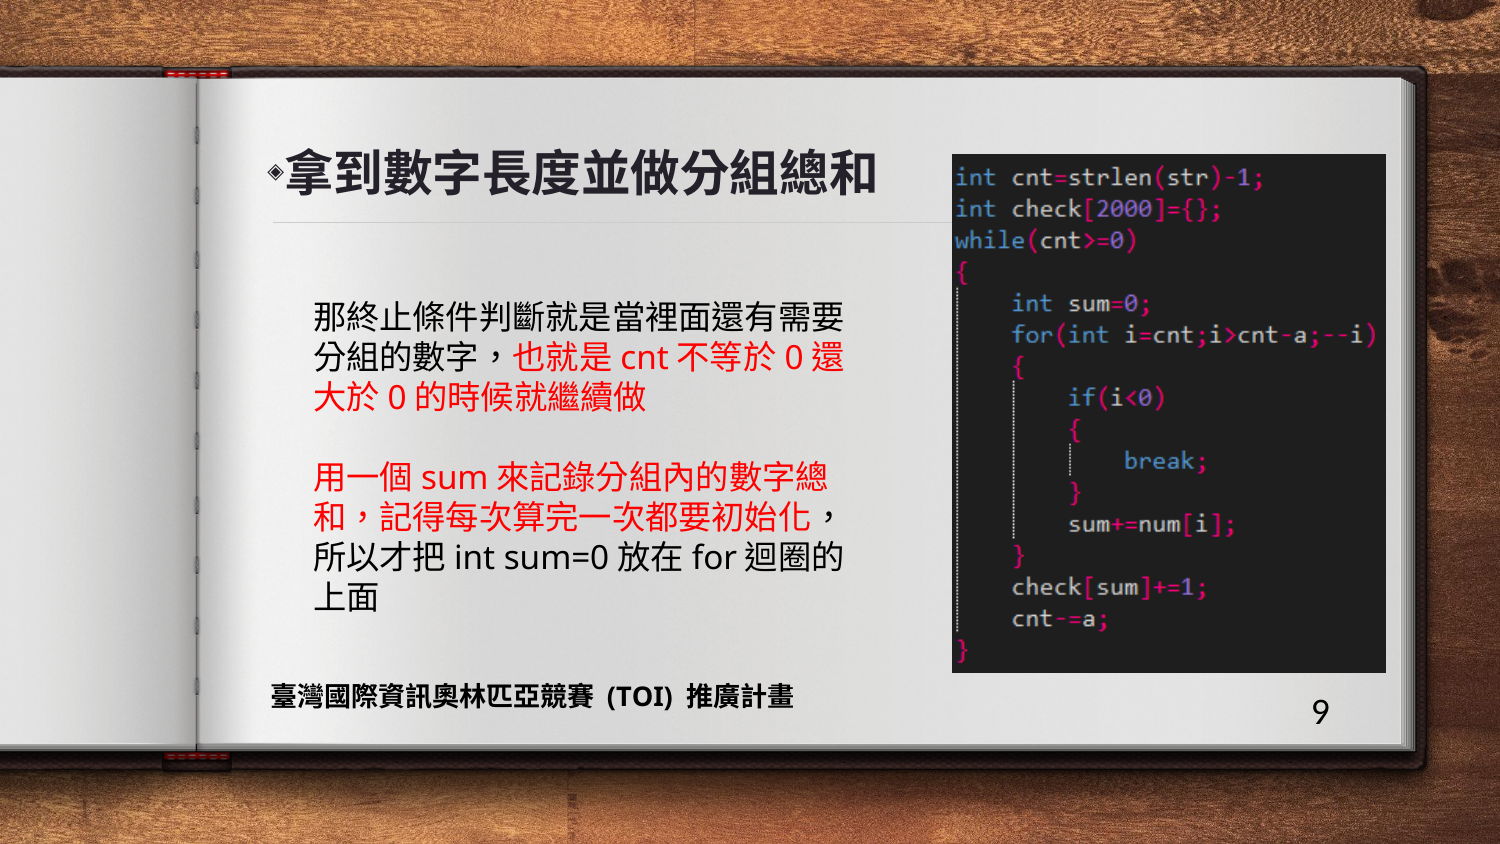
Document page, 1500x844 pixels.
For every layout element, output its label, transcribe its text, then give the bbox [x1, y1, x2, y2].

list 拿到數字長度並做分組總和 [252, 126, 1194, 216]
text_box 那終止條件判斷就是當裡面還有需要分組的數字，也就是cnt不等於0還大於0的時候就繼續做 用一個sum來記錄分組內的數字總和，記得每次算完一次都要初始化，所以才把int sum=0放在for迴圈的上面 [298, 289, 870, 628]
text_box [1295, 673, 1386, 737]
picture [952, 154, 1386, 673]
